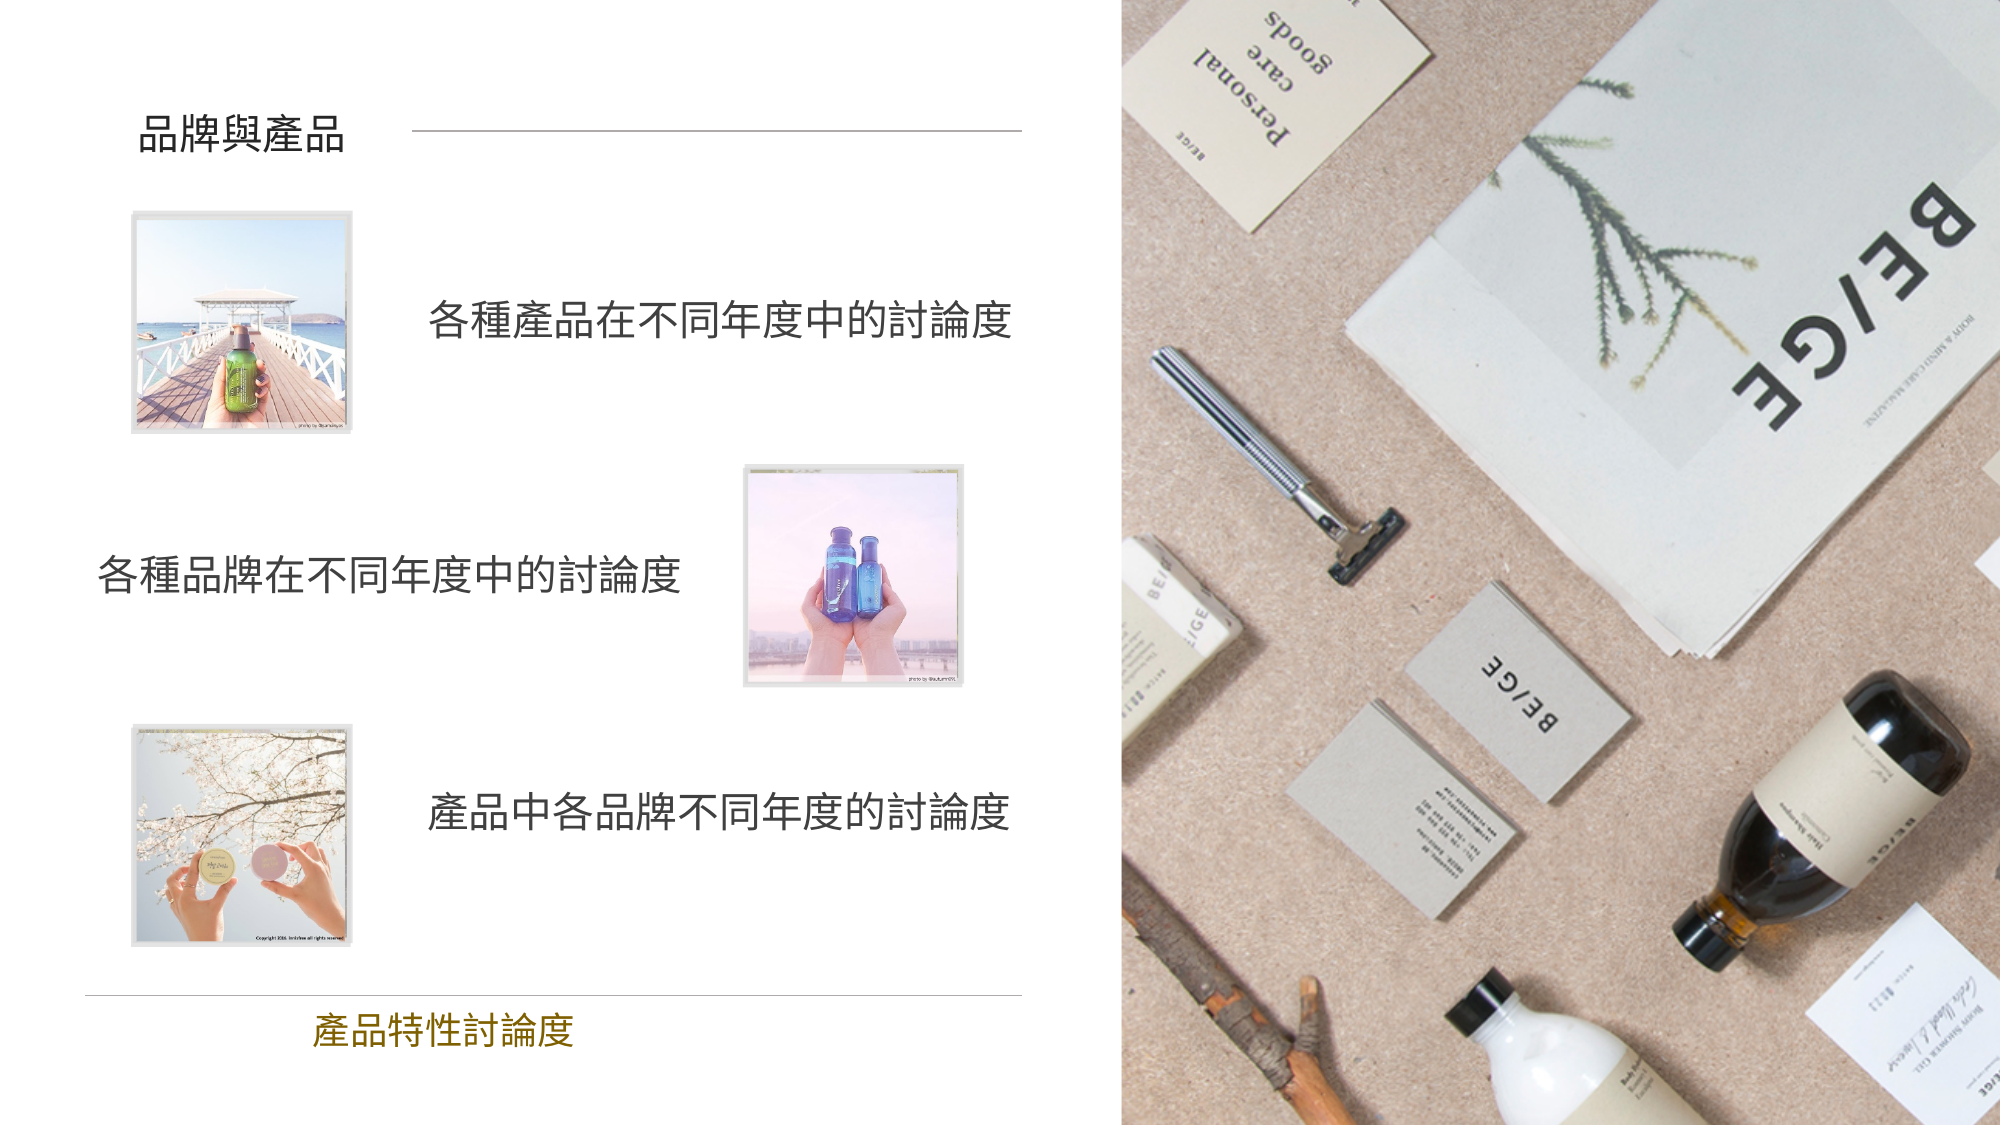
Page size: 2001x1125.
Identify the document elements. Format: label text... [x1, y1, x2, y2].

picture [136, 733, 345, 942]
text_box 各種產品在不同年度中的討論度 [413, 286, 1037, 353]
text_box 產品特性討論度 [297, 999, 1022, 1061]
text_box 品牌與產品 [72, 100, 413, 167]
text_box 各種品牌在不同年度中的討論度 [82, 540, 699, 607]
picture [136, 220, 345, 429]
picture [748, 473, 957, 682]
text_box 產品中各品牌不同年度的討論度 [412, 778, 1037, 845]
picture [1120, 0, 2000, 1125]
